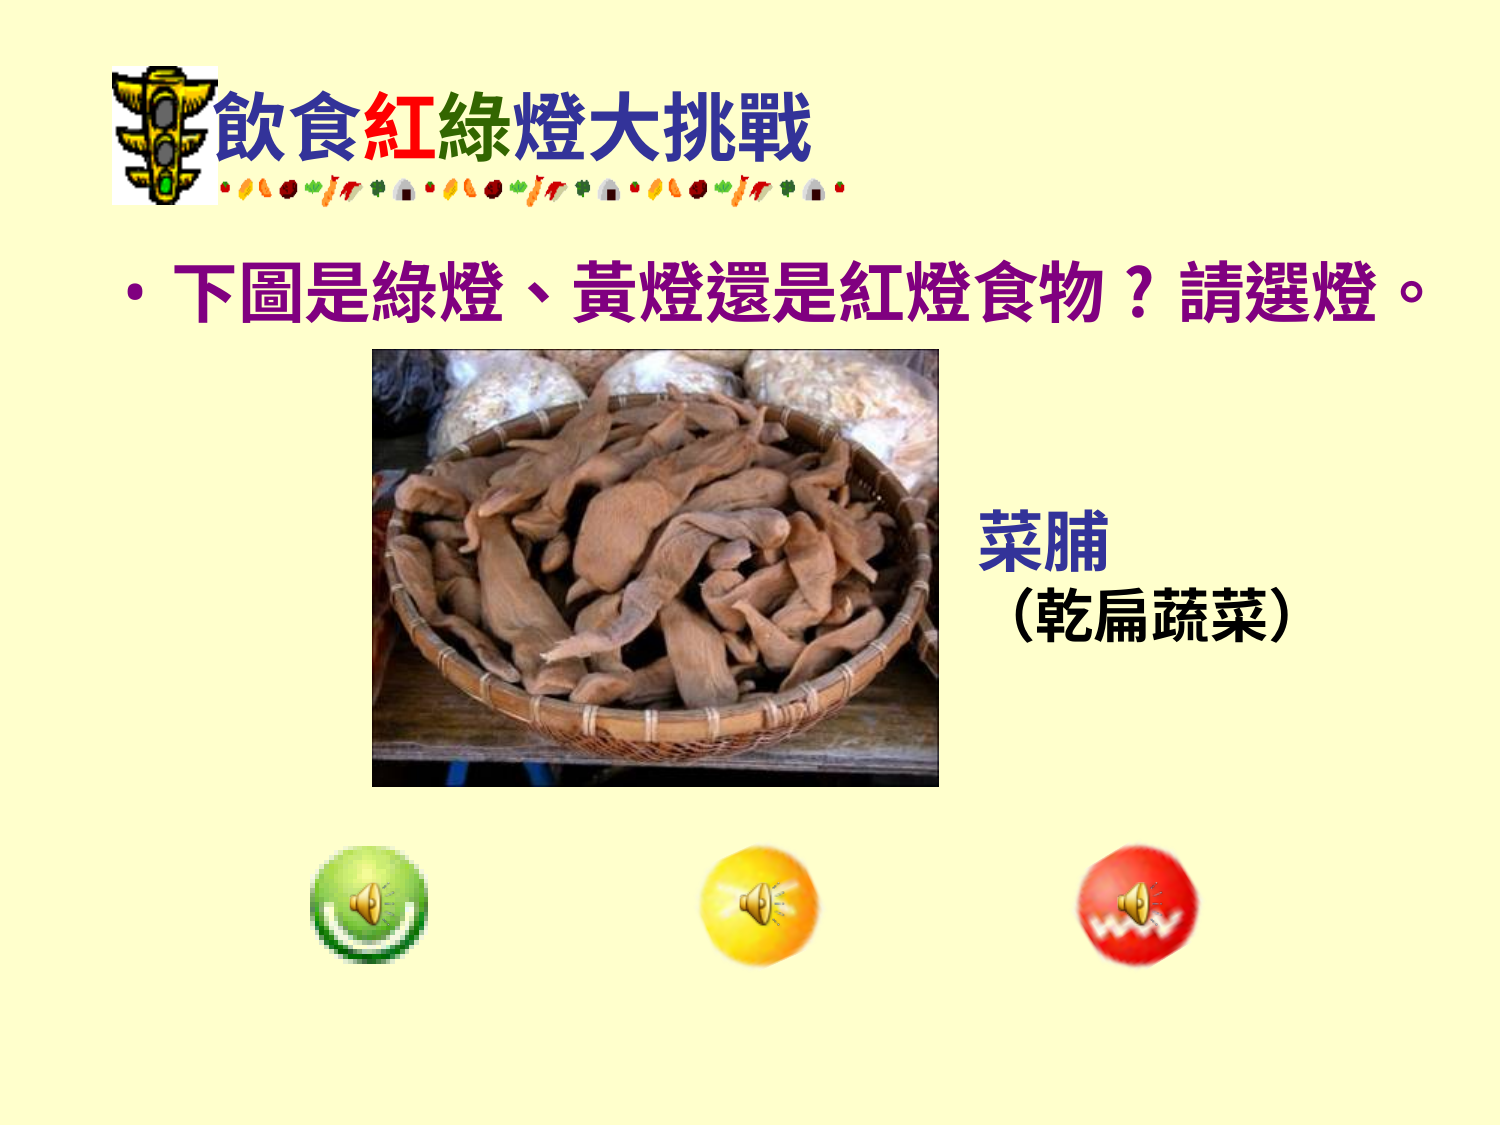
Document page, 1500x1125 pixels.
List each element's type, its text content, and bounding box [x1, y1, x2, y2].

picture [673, 822, 850, 988]
picture [372, 349, 939, 787]
text_box 菜脯 （乾扁蔬菜） [962, 491, 1436, 658]
picture [112, 66, 847, 209]
list 下圖是綠燈、黃燈還是紅燈食物?請選燈。 [100, 243, 1436, 351]
picture [301, 846, 443, 964]
text_box 飲食紅綠燈大挑戰 [194, 78, 868, 173]
picture [1048, 817, 1231, 992]
